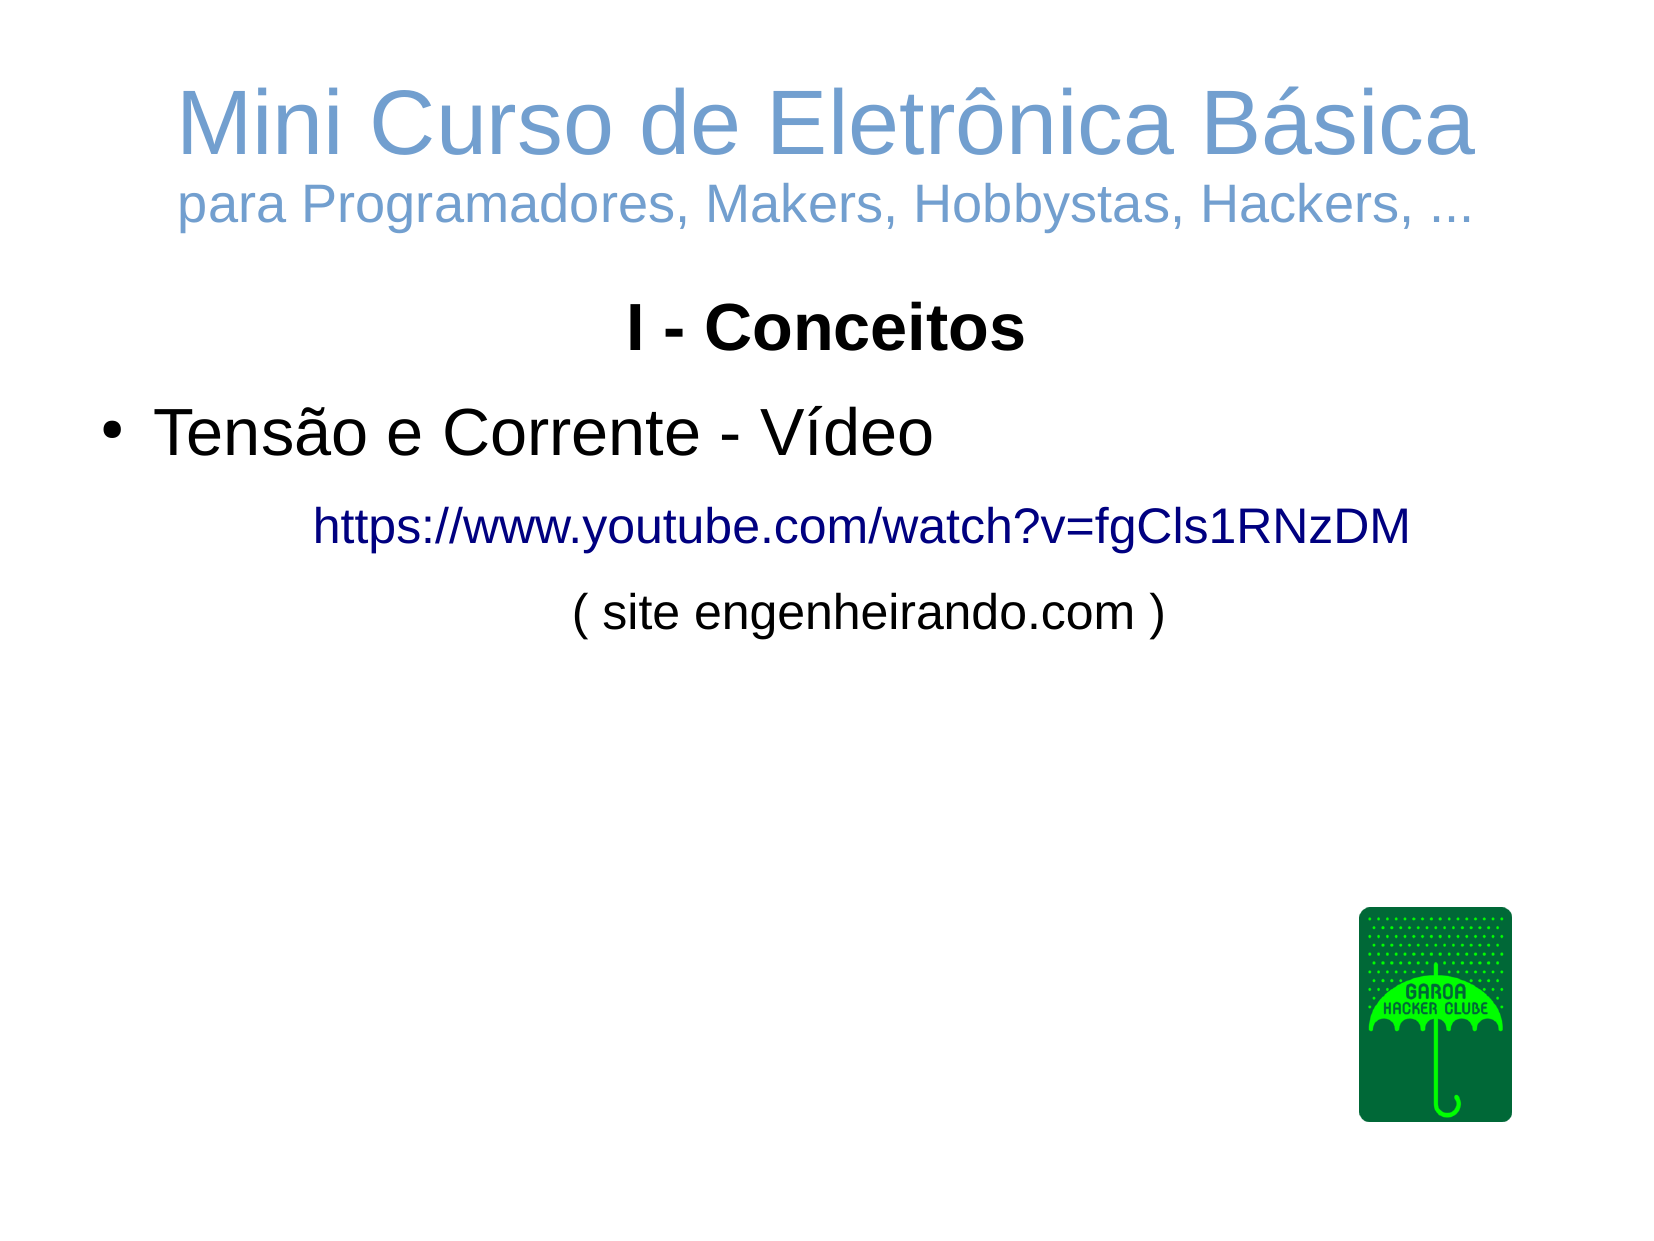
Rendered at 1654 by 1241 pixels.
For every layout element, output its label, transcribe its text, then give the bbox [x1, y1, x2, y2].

list I - Conceitos Tensão e Corrente - Vídeo https://www.youtube.com/watch?v=fgCls1RNzDM ( site engenheirando.com ) [82, 290, 1571, 1010]
picture [1359, 907, 1512, 1123]
title Mini Curso de Eletrônica Básica para Programadores, Makers, Hobbystas, Hackers, ... [82, 49, 1571, 257]
